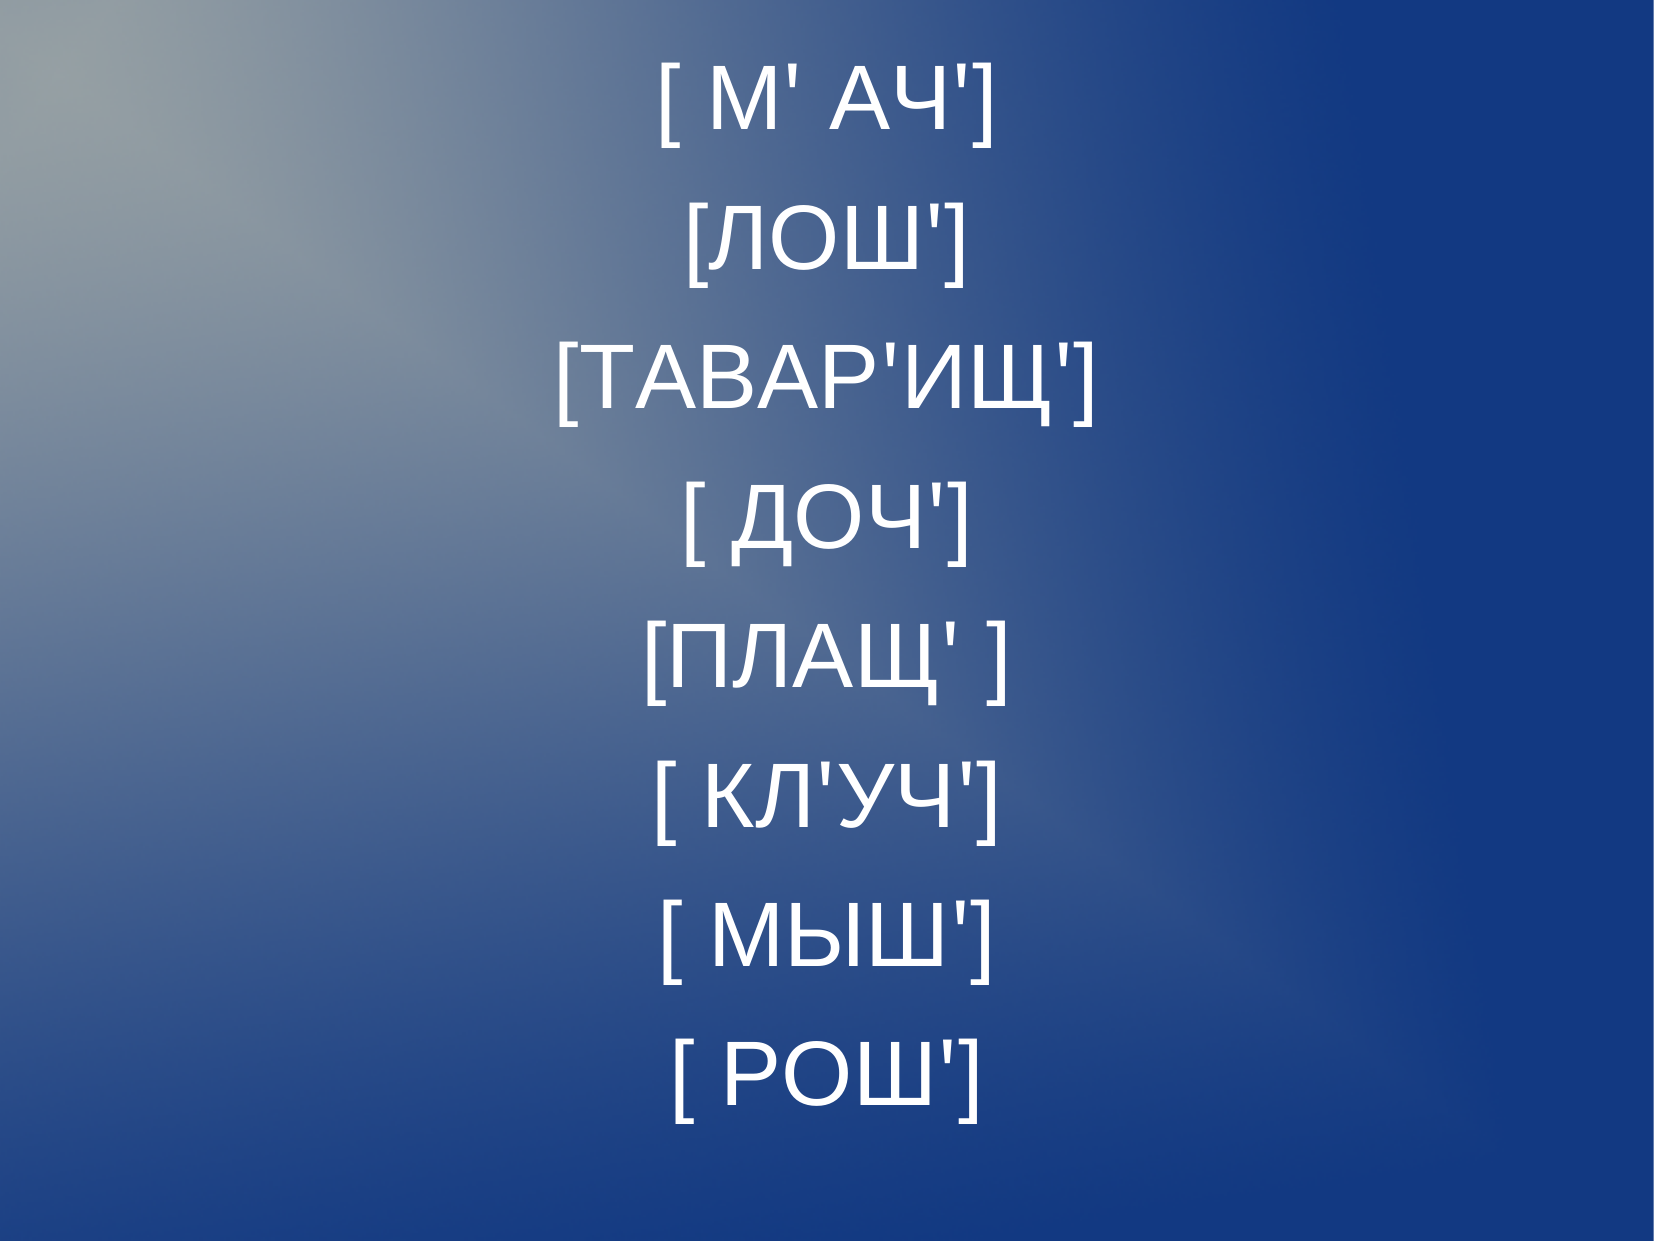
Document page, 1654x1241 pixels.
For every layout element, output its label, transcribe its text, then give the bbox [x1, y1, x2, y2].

subtitle [ М' АЧ'] [ЛОШ'] [ТАВАР'ИЩ'] [ ДОЧ'] [ПЛАЩ' ] [ КЛ'УЧ'] [ МЫШ'] [ РОШ'] [82, 38, 1571, 1021]
